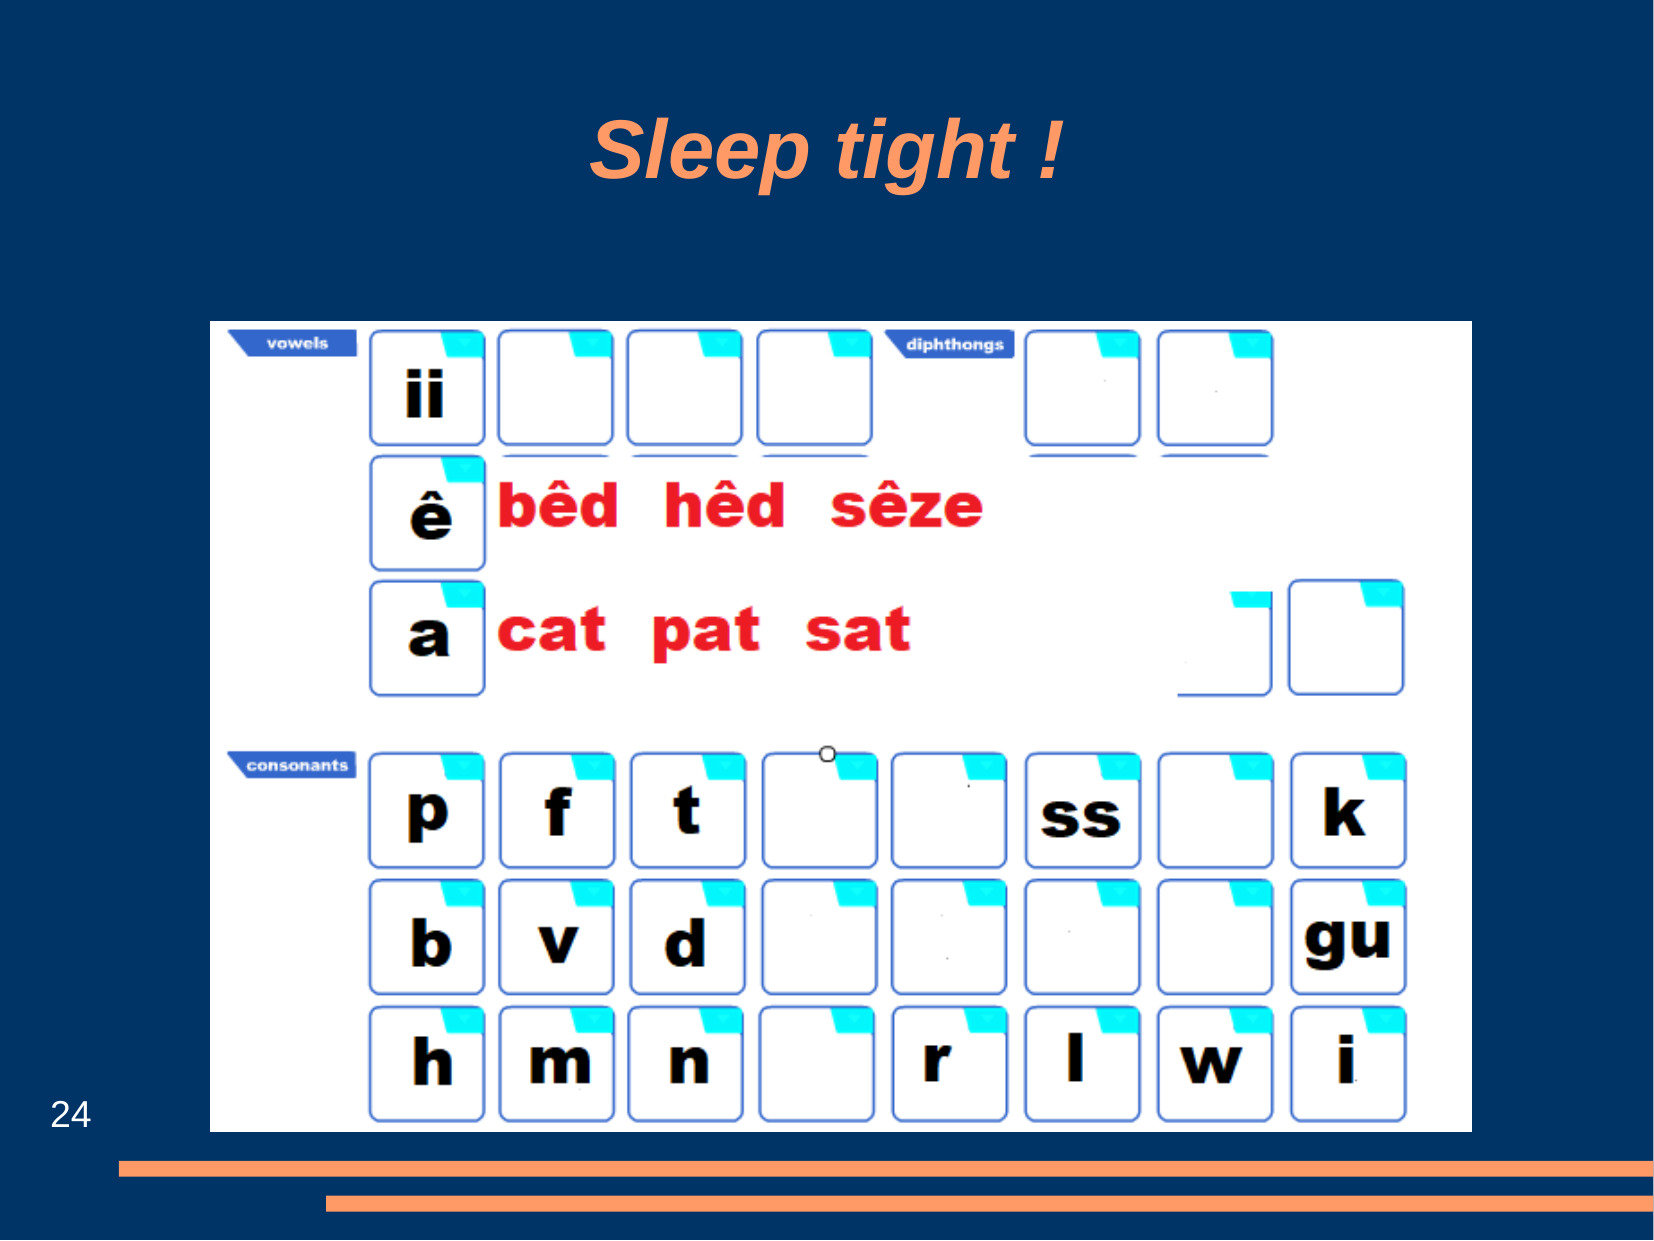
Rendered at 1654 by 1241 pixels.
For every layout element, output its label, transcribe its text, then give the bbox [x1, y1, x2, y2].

picture [210, 321, 1472, 1132]
title Sleep tight ! [121, 46, 1534, 254]
